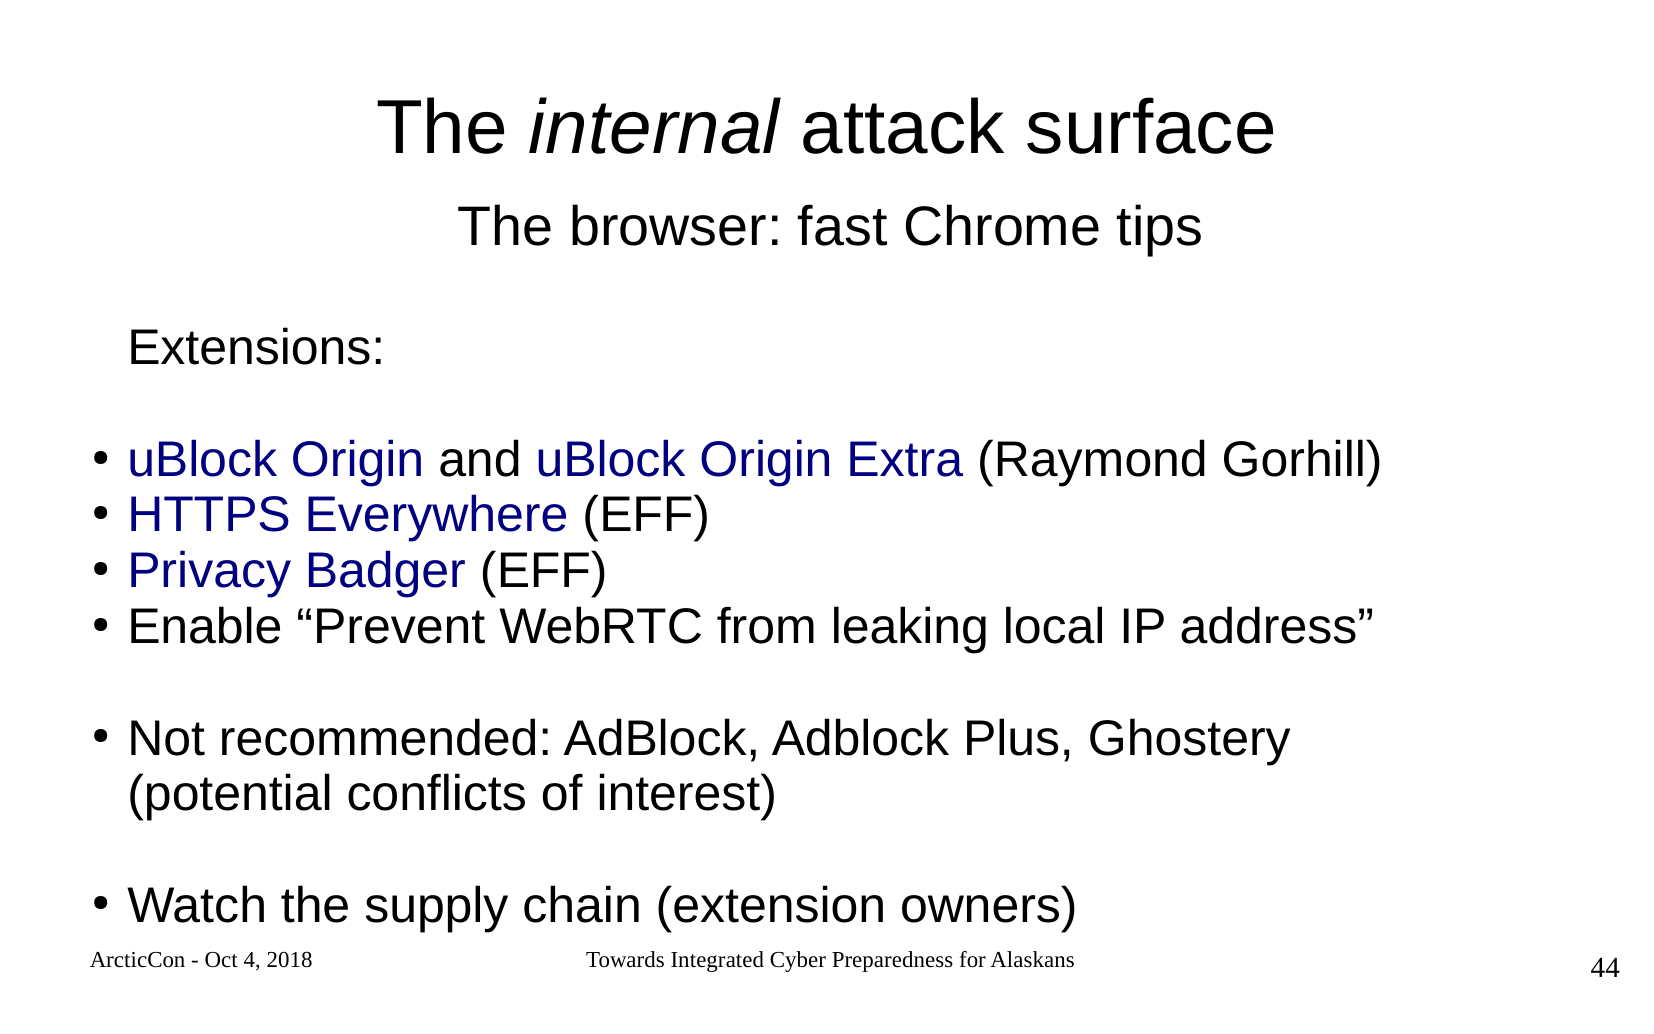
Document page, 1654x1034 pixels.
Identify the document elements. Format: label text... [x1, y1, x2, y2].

title The internal attack surface [82, 41, 1571, 195]
text_box <number> [1560, 951, 1621, 1023]
subtitle The browser: fast Chrome tips Extensions: uBlock Origin and uBlock Origin Extra (Raymond Gorhill) HTTPS Everywhere (EFF) Privacy Badger (EFF) Enable “Prevent WebRTC from leaking local IP address” Not recommended: AdBlock, Adblock Plus, Ghostery (potential conflicts of interest) Watch the supply chain (extension owners) [82, 195, 1571, 989]
